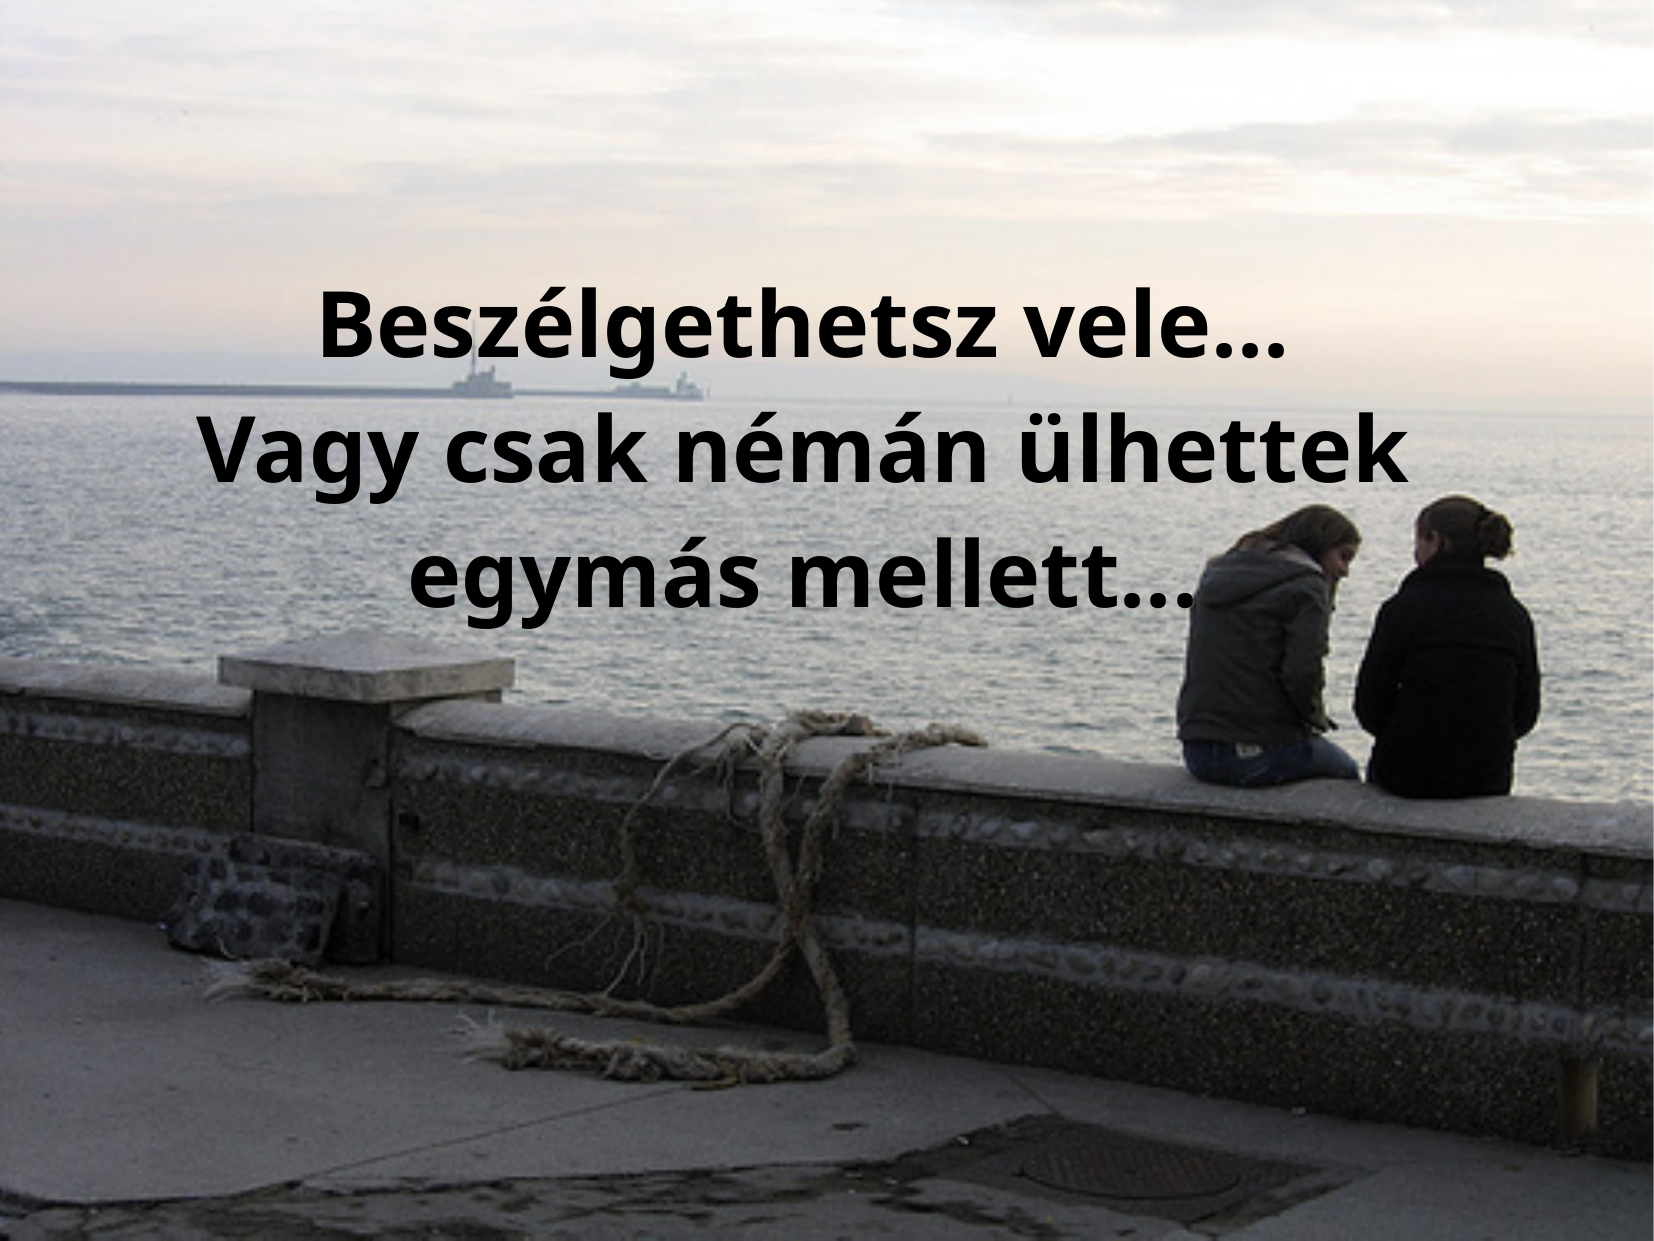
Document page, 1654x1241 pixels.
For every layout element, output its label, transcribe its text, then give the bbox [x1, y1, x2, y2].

picture [0, 0, 1654, 1241]
subtitle Beszélgethetsz vele... Vagy csak némán ülhettek egymás mellett... [59, 37, 1548, 857]
